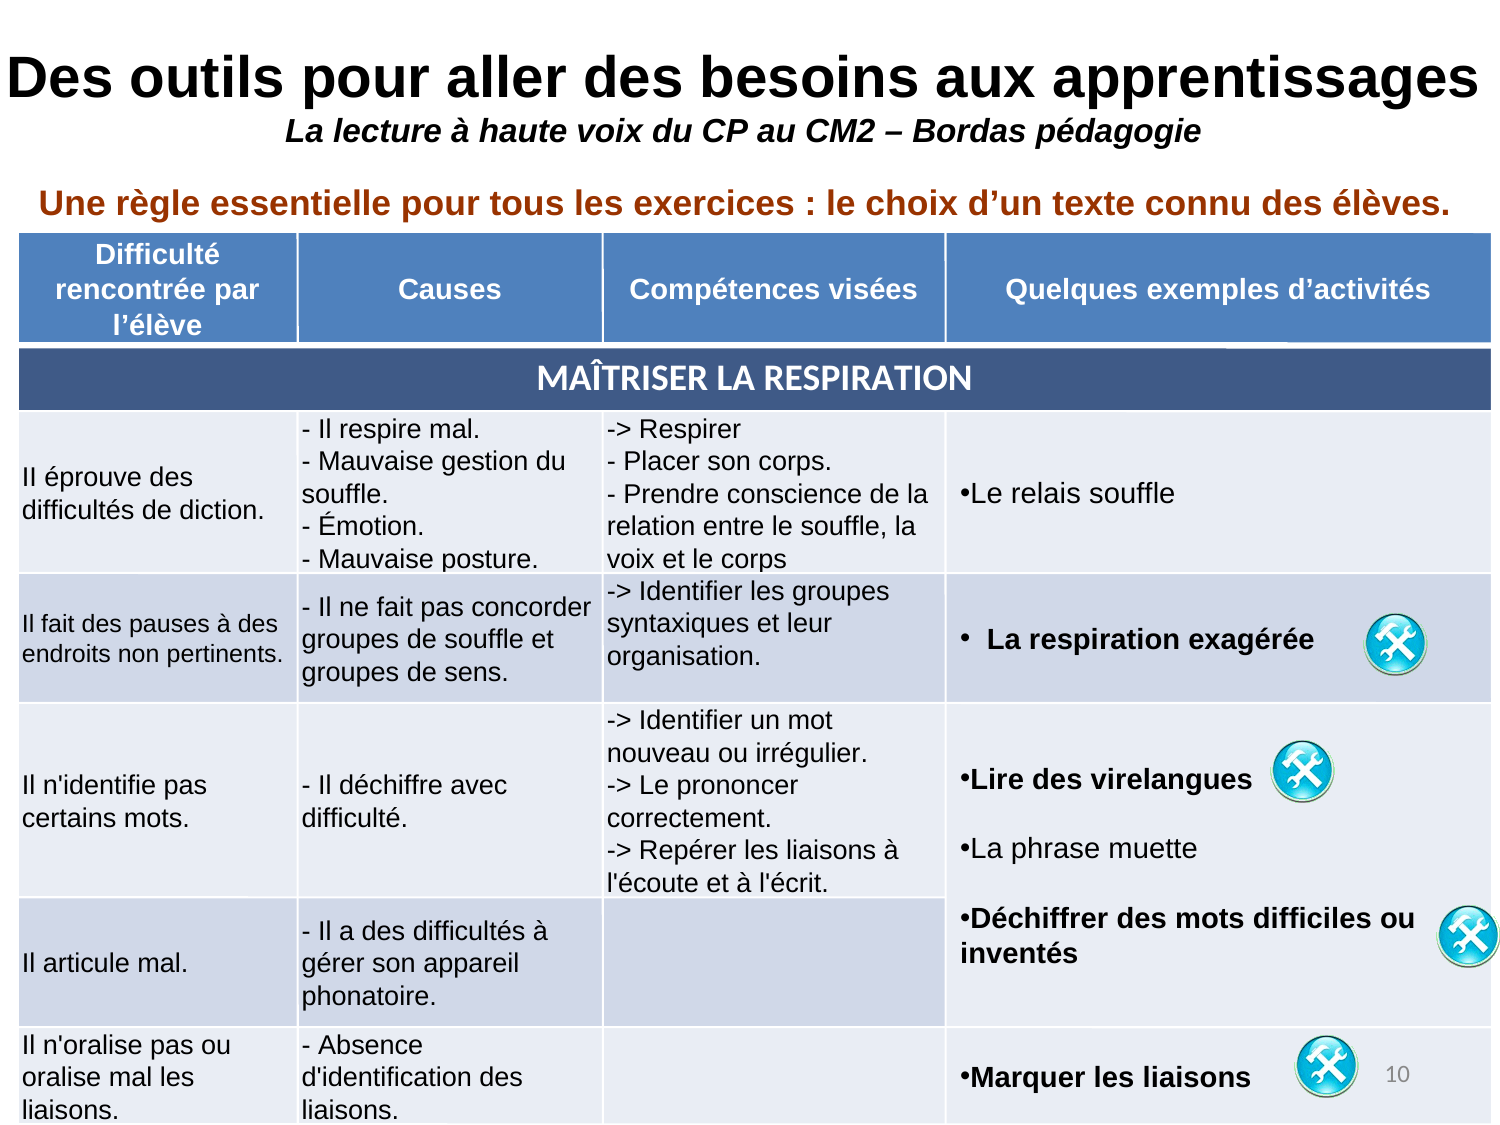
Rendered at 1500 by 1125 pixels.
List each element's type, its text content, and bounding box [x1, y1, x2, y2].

text_box Il articule mal. [19, 899, 296, 1026]
text_box Difficulté rencontrée par l’élève [19, 233, 296, 342]
text_box [604, 899, 944, 1026]
text_box -> Identifier les groupes syntaxiques et leur organisation. [604, 575, 944, 701]
text_box -> Respirer - Placer son corps. - Prendre conscience de la relation entre le souffle, la voix et le corps [604, 413, 944, 572]
picture [1293, 1034, 1359, 1042]
text_box - Il déchiffre avec difficulté. [299, 704, 601, 896]
picture [1362, 612, 1428, 677]
text_box Causes [299, 233, 601, 342]
text_box Il fait des pauses à des endroits non pertinents. [19, 574, 296, 701]
picture [1435, 904, 1500, 969]
text_box -> Identifier un mot nouveau ou irrégulier. -> Le prononcer correctement. -> Repérer les liaisons à l'écoute et à l'écrit. [604, 704, 944, 896]
text_box - Il ne fait pas concorder groupes de souffle et groupes de sens. [299, 575, 601, 701]
text_box Compétences visées [604, 233, 944, 342]
text_box Il n'oralise pas ou oralise mal les liaisons. [19, 1029, 296, 1123]
text_box Lire des virelangues La phrase muette Déchiffrer des mots difficiles ou inventés [947, 704, 1491, 1026]
text_box Marquer les liaisons [947, 1029, 1491, 1123]
text_box Le relais souffle [947, 413, 1490, 572]
picture [1269, 739, 1335, 804]
text_box Une règle essentielle pour tous les exercices : le choix d’un texte connu des élèves. [0, 172, 1500, 231]
text_box La respiration exagérée [947, 575, 1491, 702]
text_box - Absence d'identification des liaisons. [299, 1029, 601, 1123]
text_box Il n'identifie pas certains mots. [19, 704, 296, 896]
text_box Des outils pour aller des besoins aux apprentissages La lecture à haute voix du CP au CM2 – Bordas pédagogie [0, 31, 1500, 157]
text_box II éprouve des difficultés de diction. [19, 413, 296, 571]
text_box - Il respire mal. - Mauvaise gestion du souffle. - Émotion. - Mauvaise posture. [299, 413, 601, 571]
text_box MAÎTRISER LA RESPIRATION [19, 349, 1490, 410]
text_box <numéro> [1074, 1042, 1426, 1103]
text_box [604, 1029, 944, 1123]
text_box - Il a des difficultés à gérer son appareil phonatoire. [299, 899, 601, 1026]
text_box Quelques exemples d’activités [947, 233, 1490, 342]
